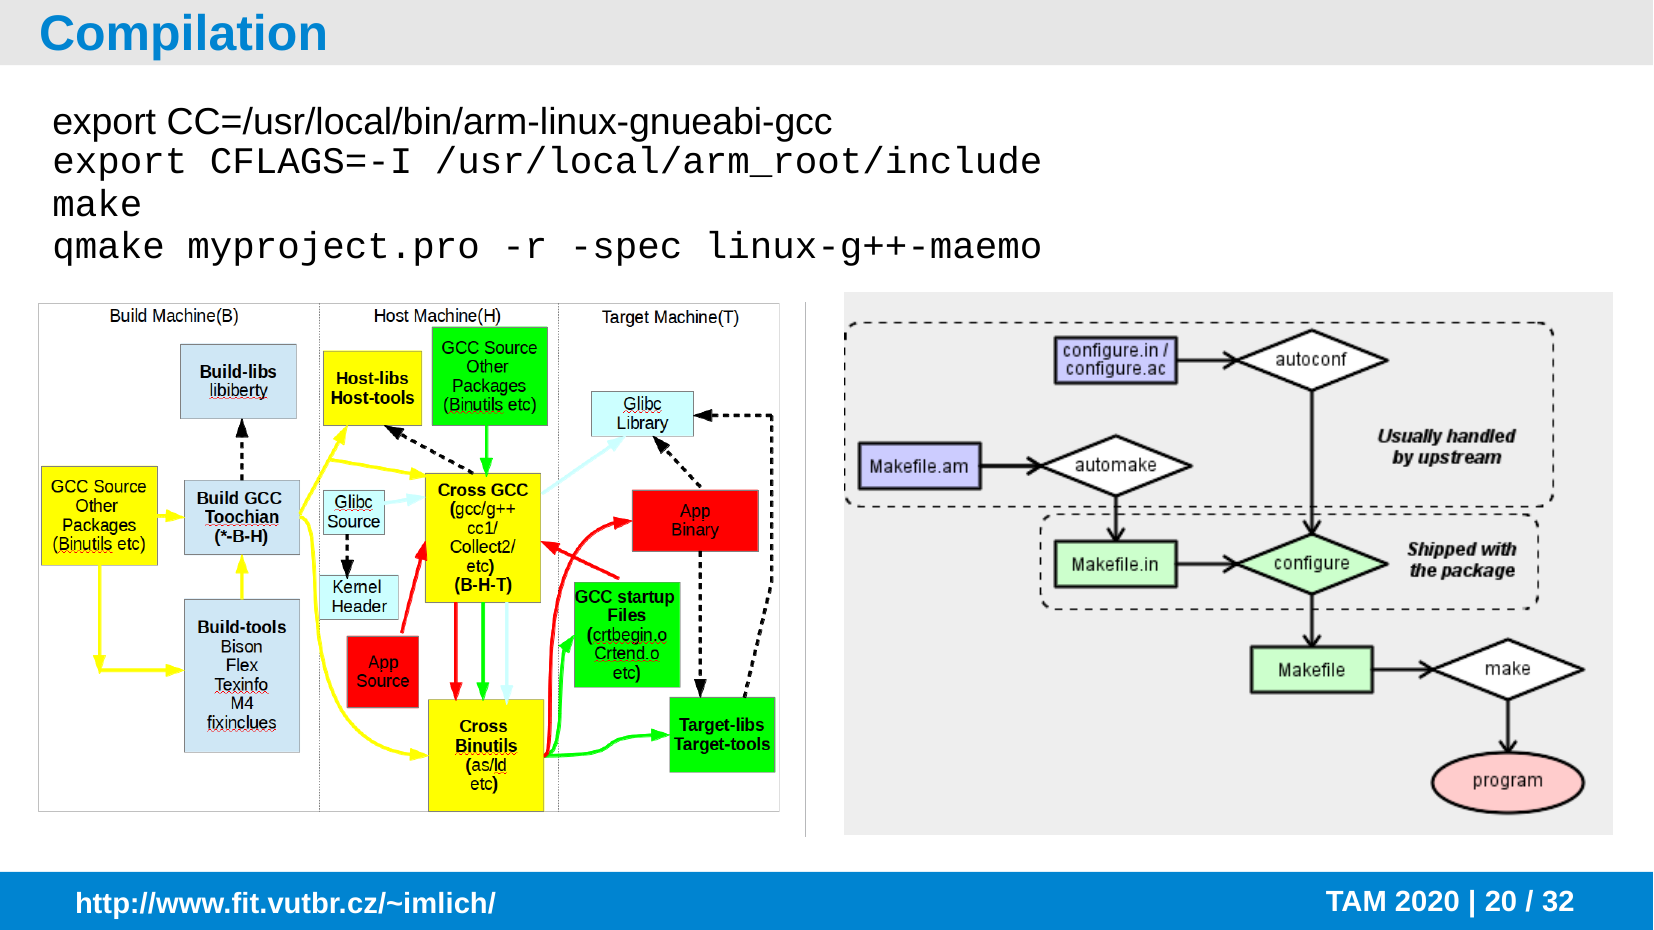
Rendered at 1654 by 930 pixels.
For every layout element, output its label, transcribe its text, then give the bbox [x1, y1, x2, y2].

picture [844, 292, 1613, 835]
text_box export CC=/usr/local/bin/arm-linux-gnueabi-gcc export CFLAGS=-I /usr/local/arm_root/include make qmake myproject.pro -r -spec linux-g++-maemo [37, 93, 1576, 371]
title Compilation [39, 4, 1614, 61]
picture [37, 371, 806, 837]
